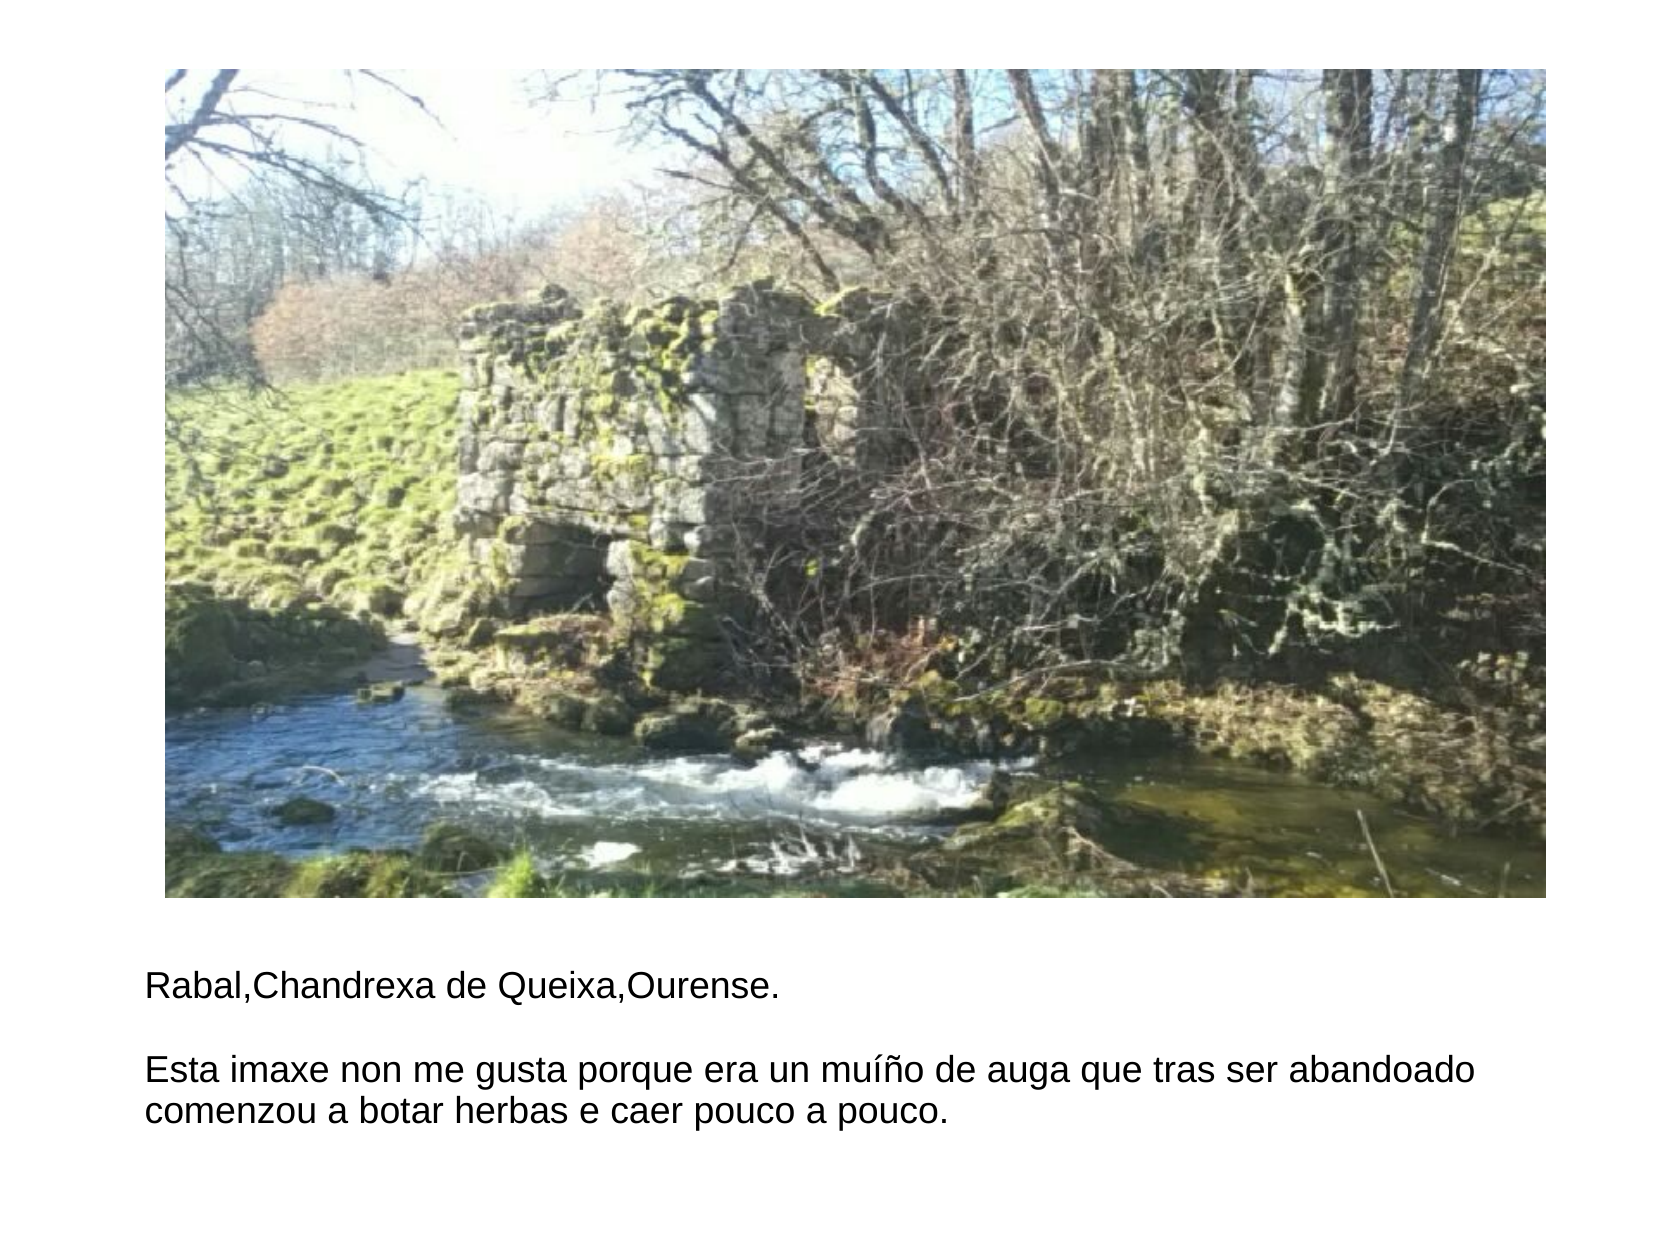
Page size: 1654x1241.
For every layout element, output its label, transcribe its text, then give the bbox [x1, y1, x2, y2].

text_box Rabal,Chandrexa de Queixa,Ourense. Esta imaxe non me gusta porque era un muíño de auga que tras ser abandoado comenzou a botar herbas e caer pouco a pouco. [129, 956, 1583, 1140]
picture [165, 69, 1546, 898]
